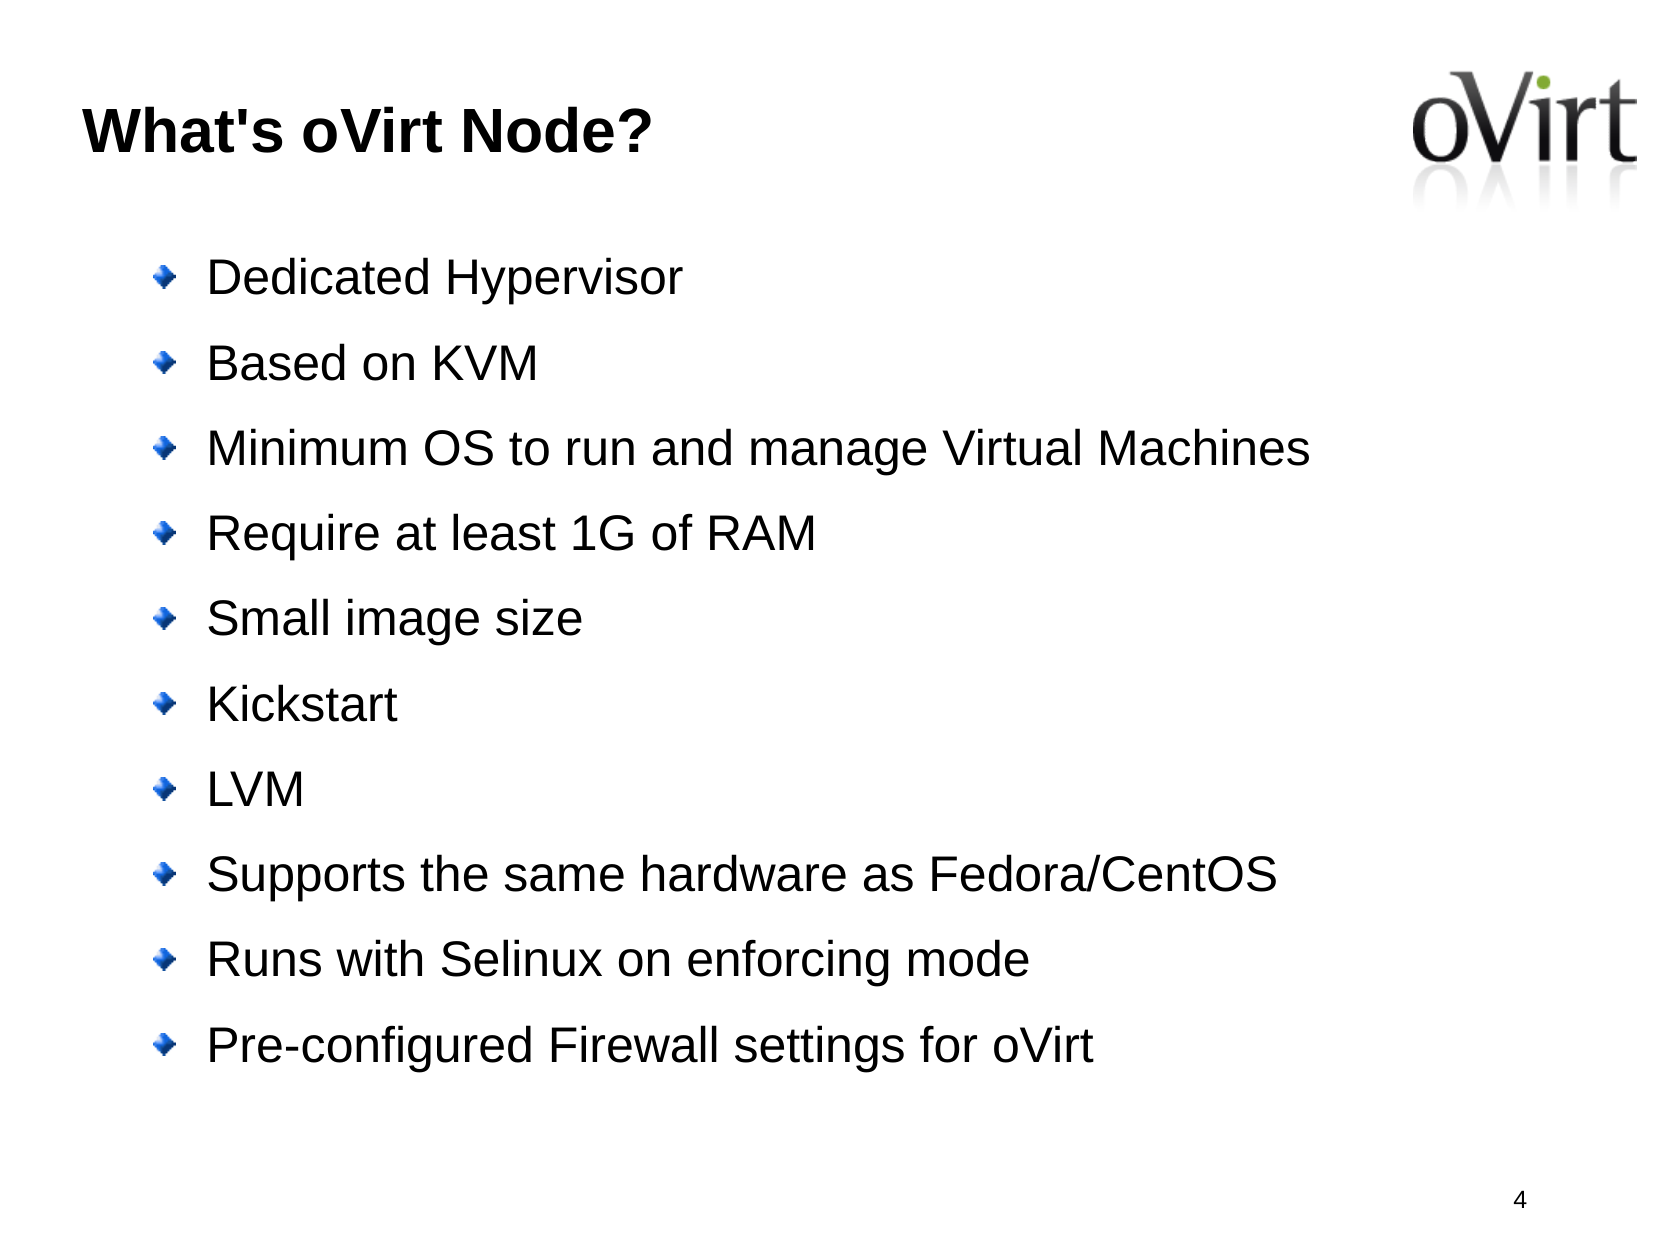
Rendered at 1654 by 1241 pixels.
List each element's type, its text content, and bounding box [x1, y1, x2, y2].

picture [1413, 63, 1637, 212]
list Dedicated Hypervisor Based on KVM Minimum OS to run and manage Virtual Machines Require at least 1G of RAM Small image size Kickstart LVM Supports the same hardware as Fedora/CentOS Runs with Selinux on enforcing mode Pre-configured Firewall settings for oVirt [135, 249, 1606, 1073]
title What's oVirt Node? [82, 37, 1303, 226]
